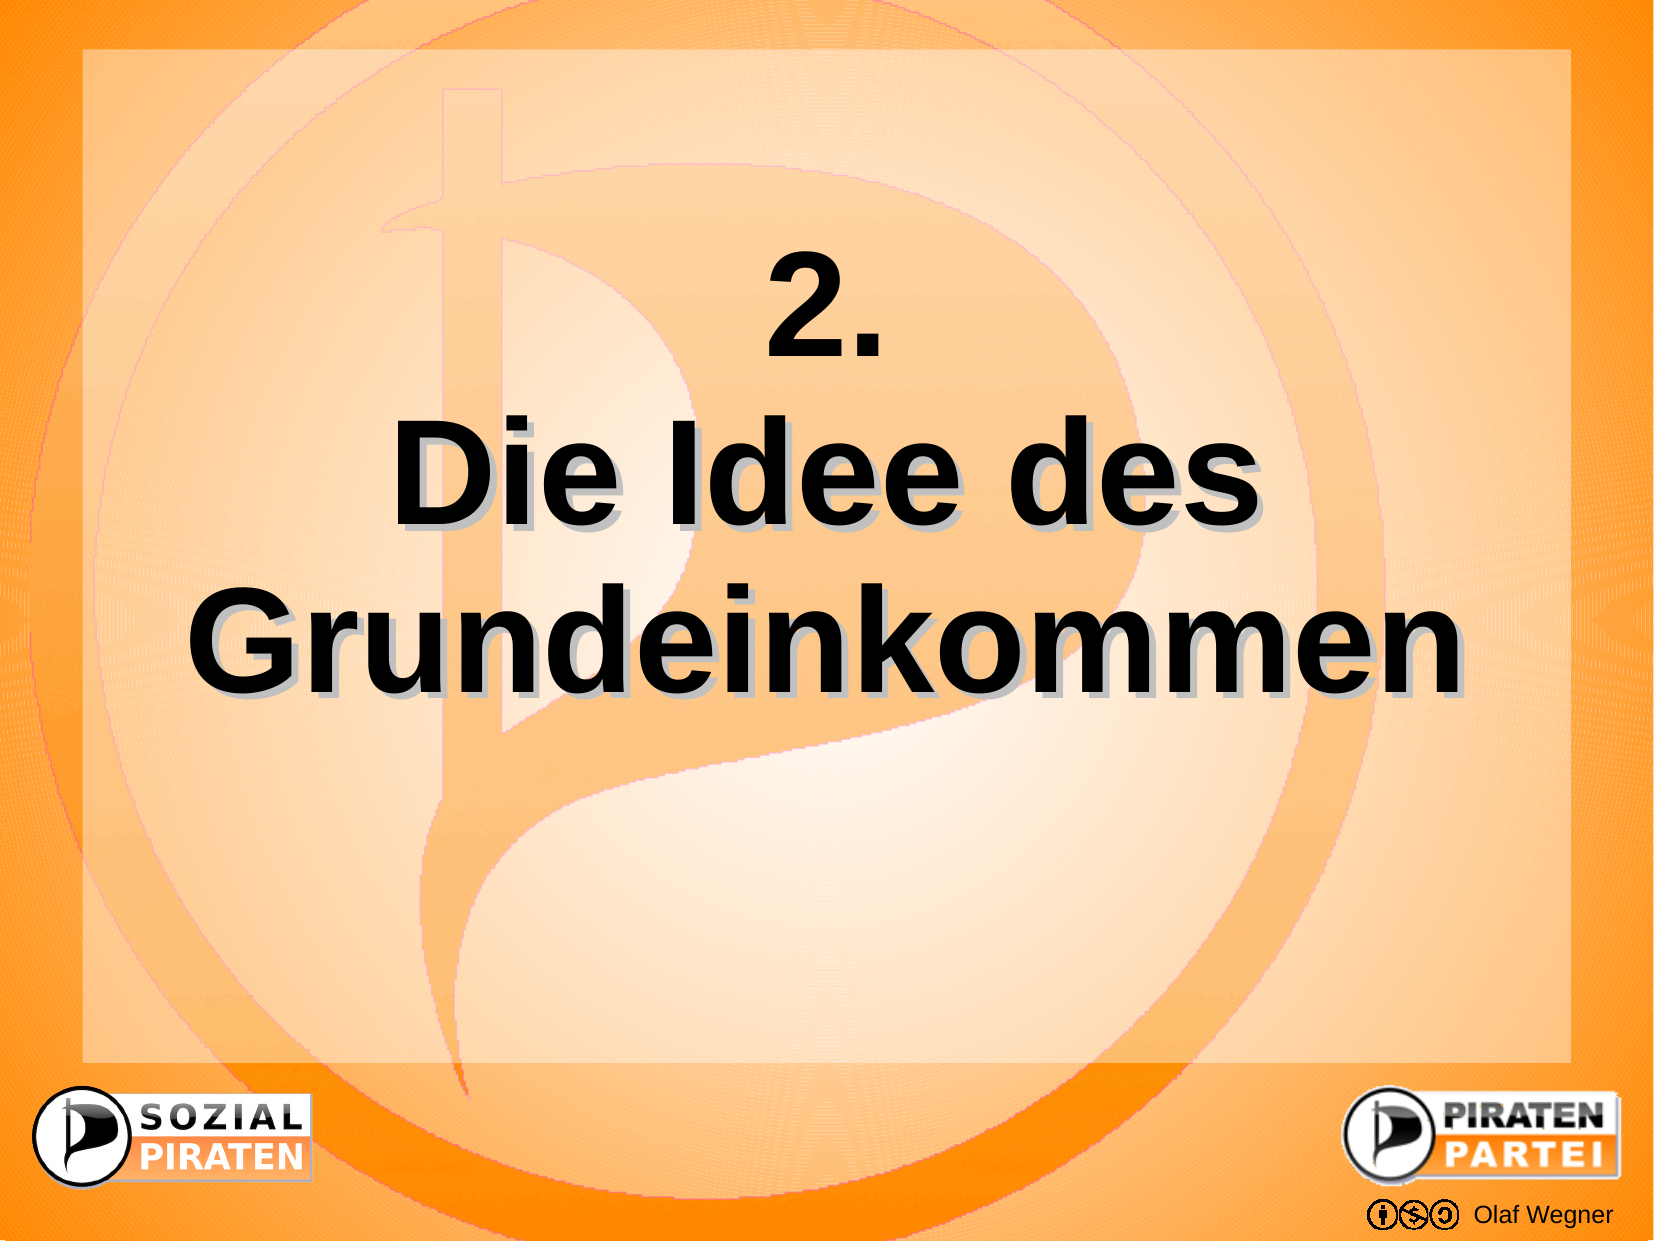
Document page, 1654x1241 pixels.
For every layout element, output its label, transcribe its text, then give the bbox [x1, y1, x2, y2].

subtitle 2. Die Idee des Grundeinkommen [82, 49, 1571, 1063]
picture [29, 0, 1623, 1241]
text_box Olaf Wegner [1458, 1193, 1629, 1237]
